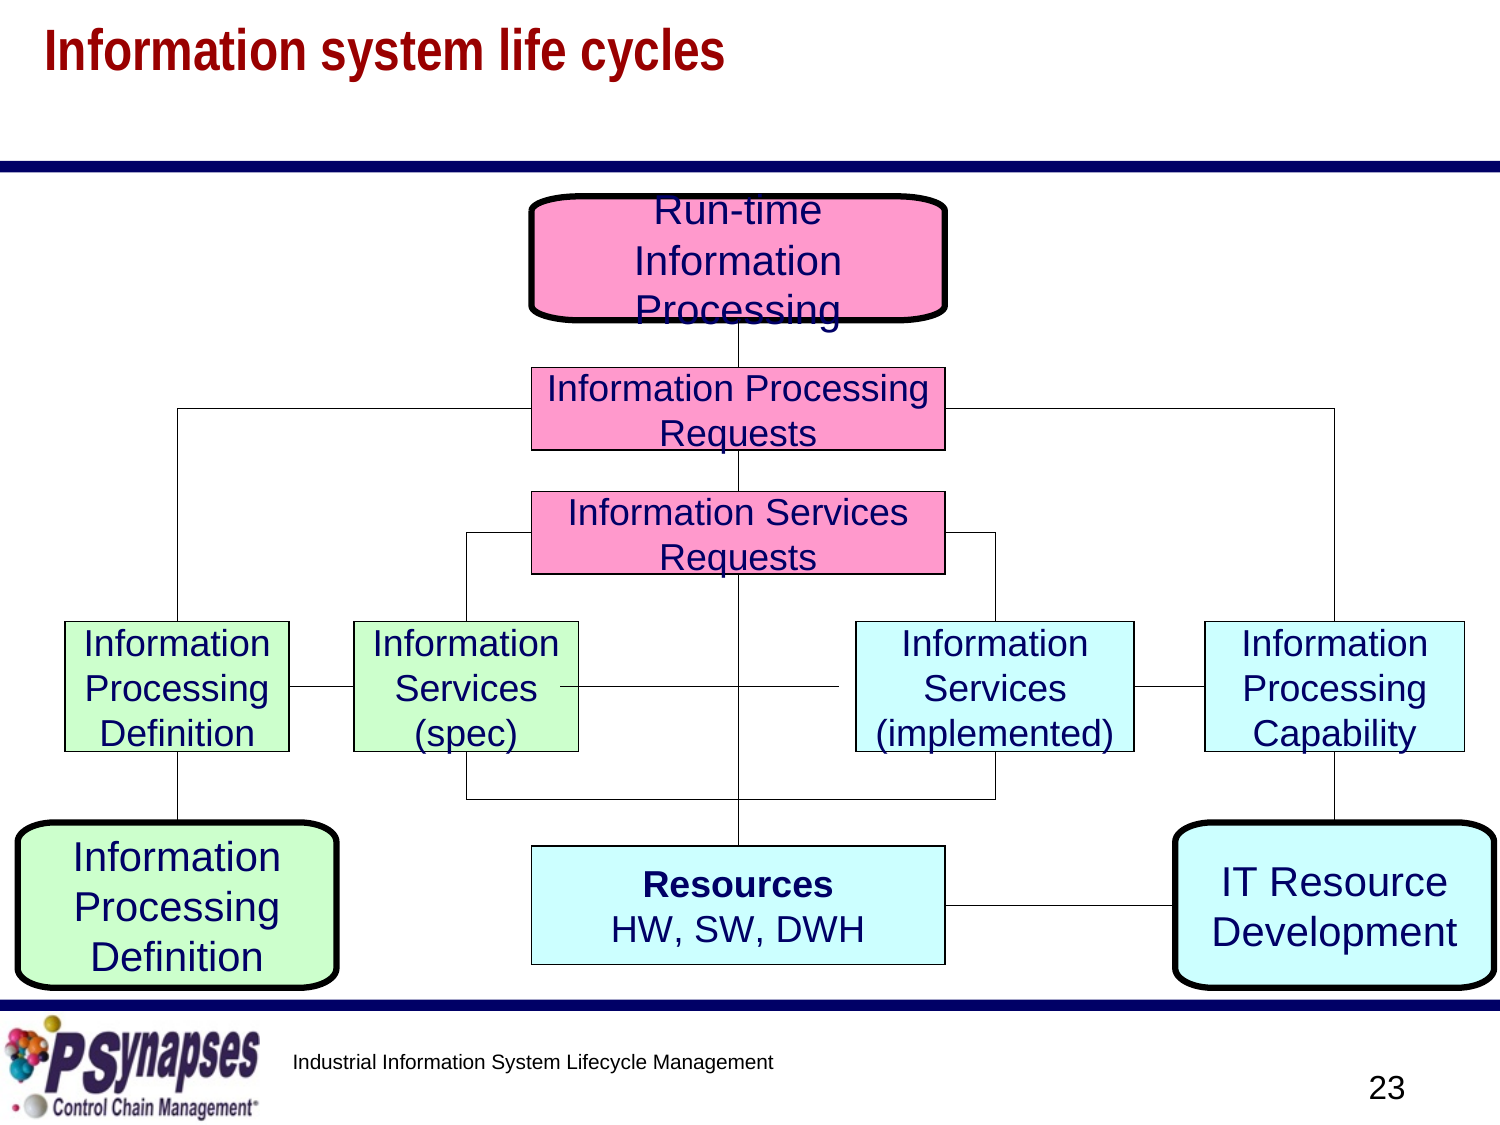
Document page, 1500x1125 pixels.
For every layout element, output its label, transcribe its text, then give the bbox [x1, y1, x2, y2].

title Information system life cycles [29, 12, 1471, 138]
text_box Information Processing Requests [531, 367, 945, 451]
text_box IT Resource Development [1175, 822, 1495, 988]
text_box Run-time Information Processing [531, 196, 945, 321]
text_box Information Services Requests [531, 491, 945, 575]
text_box Information Services (spec) [354, 621, 579, 752]
picture [0, 1011, 260, 1125]
text_box Information Processing Capability [1204, 621, 1465, 752]
text_box Information Services (implemented) [856, 621, 1134, 752]
text_box Information Processing Definition [17, 822, 337, 988]
text_box Information Processing Definition [65, 621, 290, 752]
text_box Resources HW, SW, DWH [531, 846, 945, 965]
